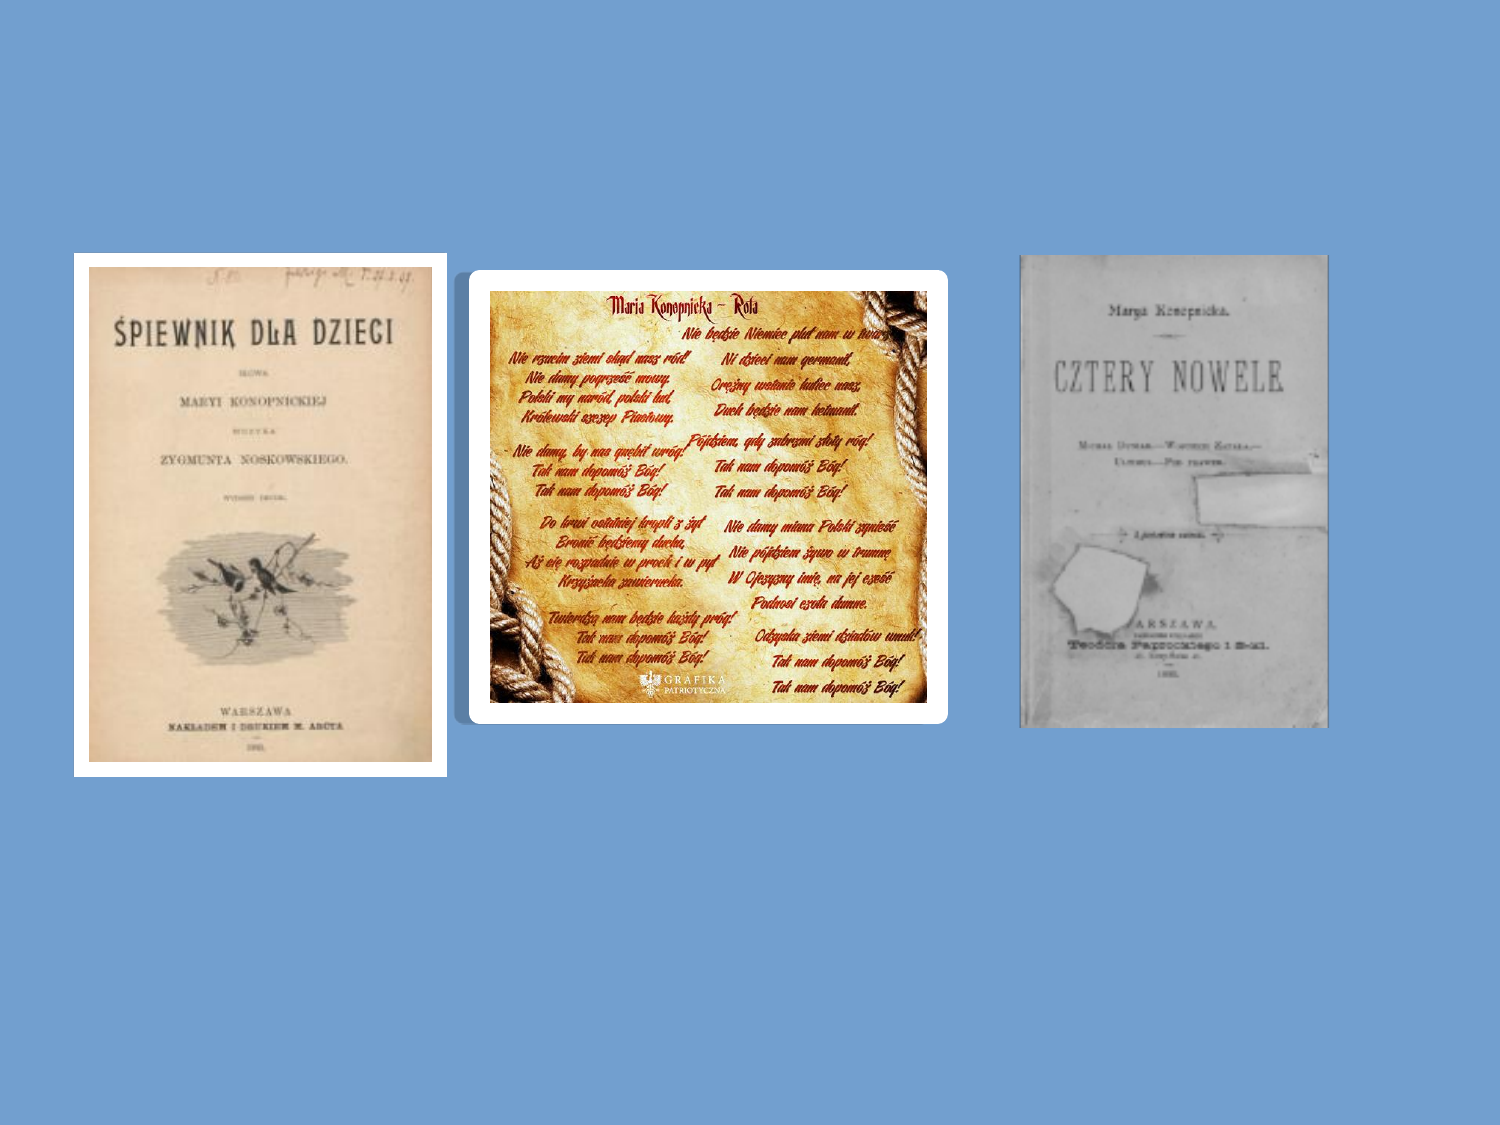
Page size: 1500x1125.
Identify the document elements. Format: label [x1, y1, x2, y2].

picture [490, 290, 928, 703]
picture [88, 267, 433, 763]
picture [938, 255, 1412, 728]
